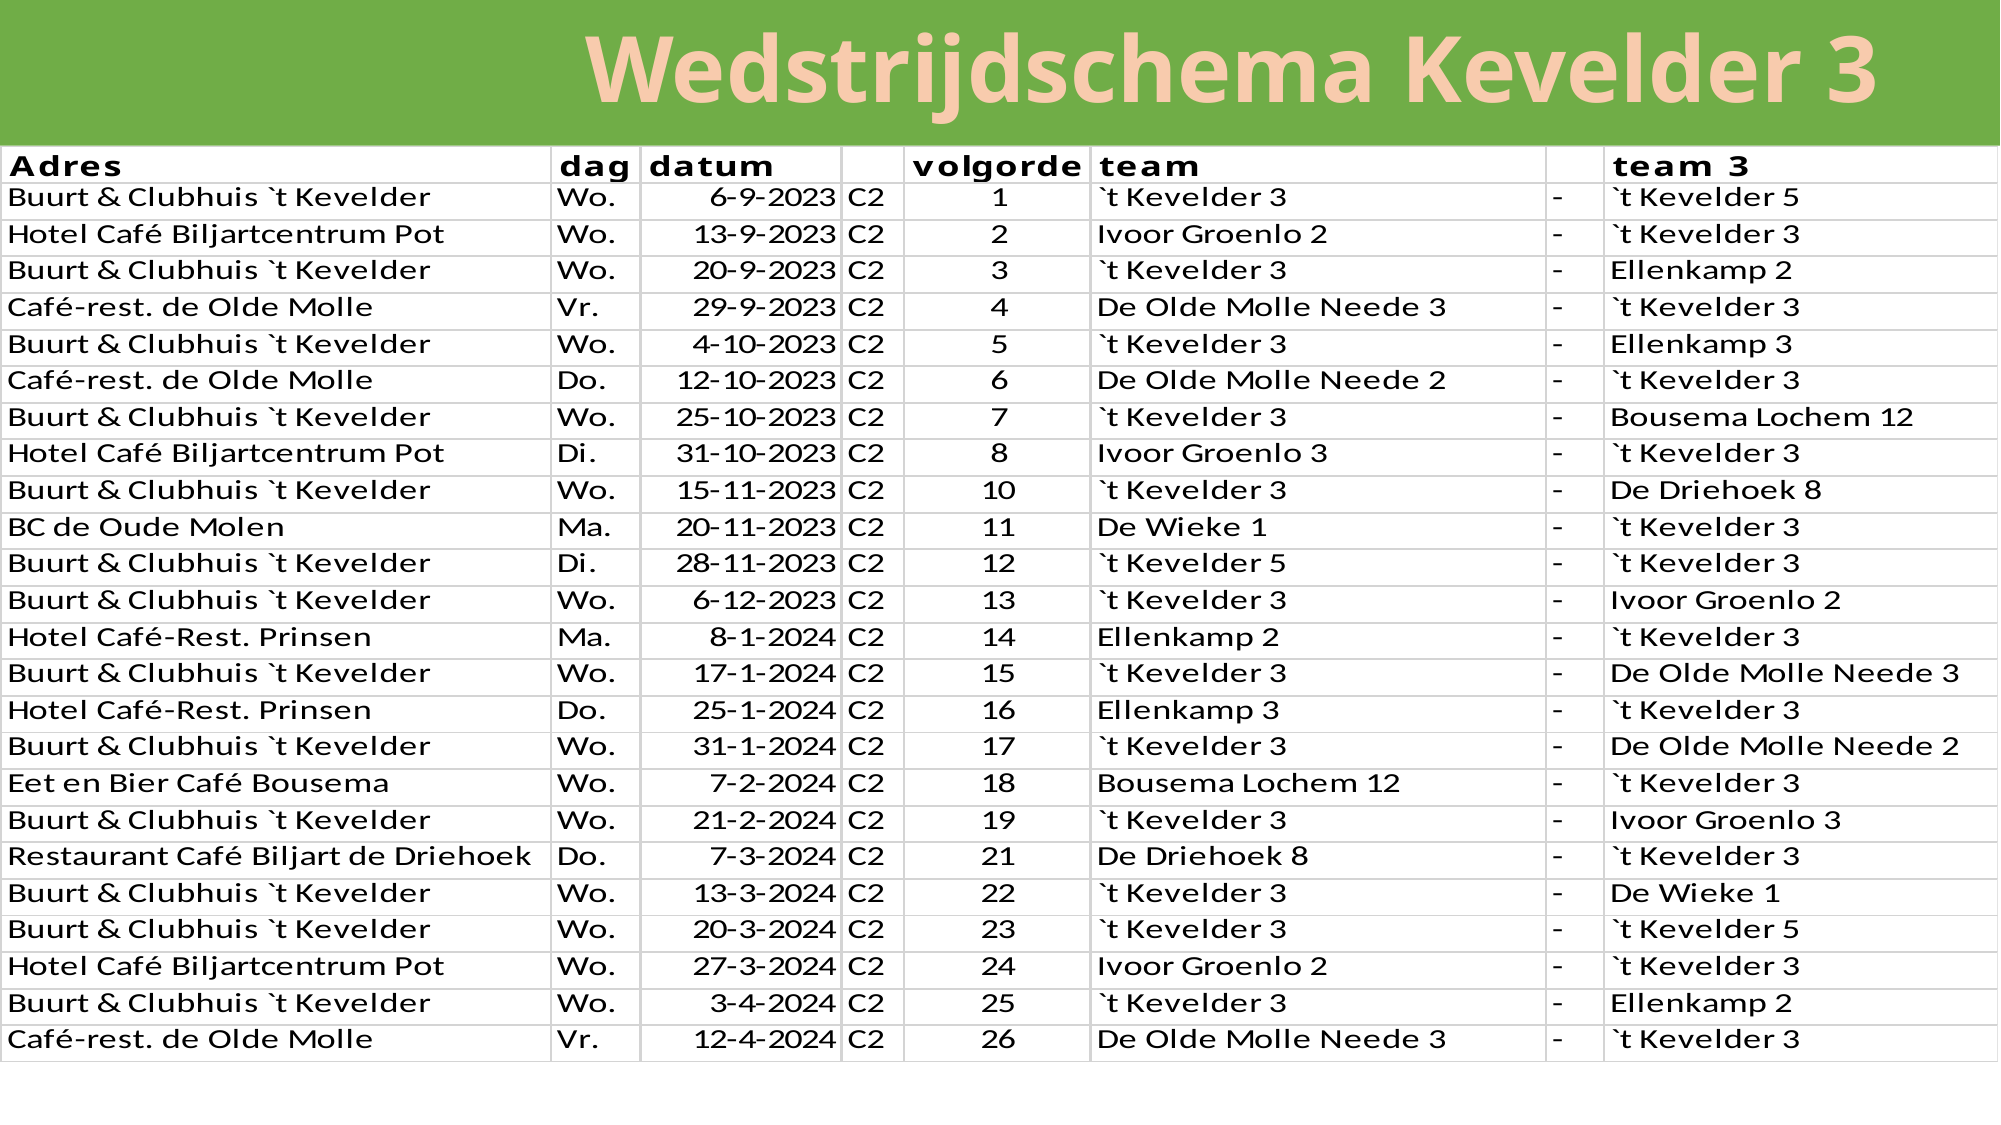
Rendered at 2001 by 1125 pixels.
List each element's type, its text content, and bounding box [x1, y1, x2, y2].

title Wedstrijdschema Kevelder 3 [0, 0, 2000, 145]
picture [0, 145, 2000, 1063]
